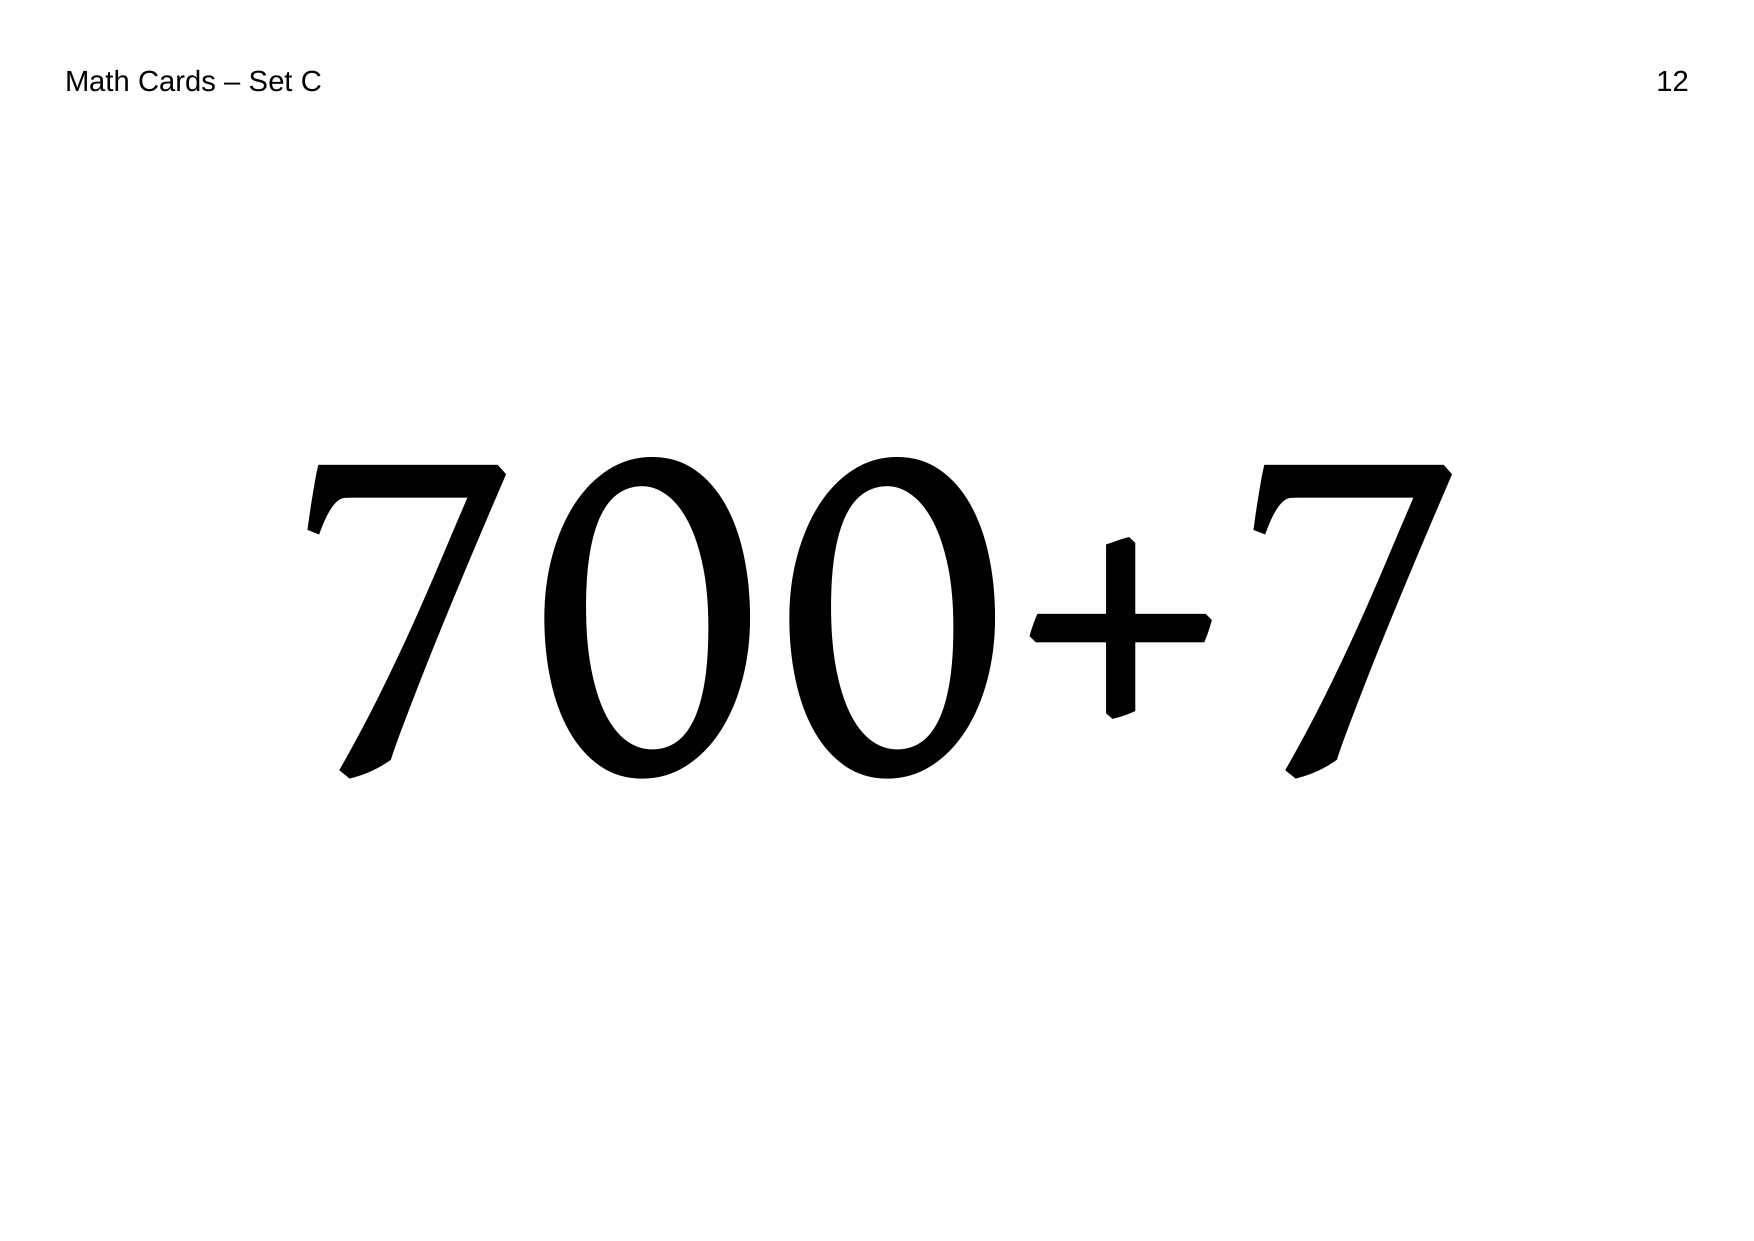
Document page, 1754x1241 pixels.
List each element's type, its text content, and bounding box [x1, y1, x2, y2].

text_box 12 [1650, 59, 1695, 104]
text_box Math Cards – Set C [59, 59, 329, 104]
text_box 700+7 [275, 318, 1479, 922]
